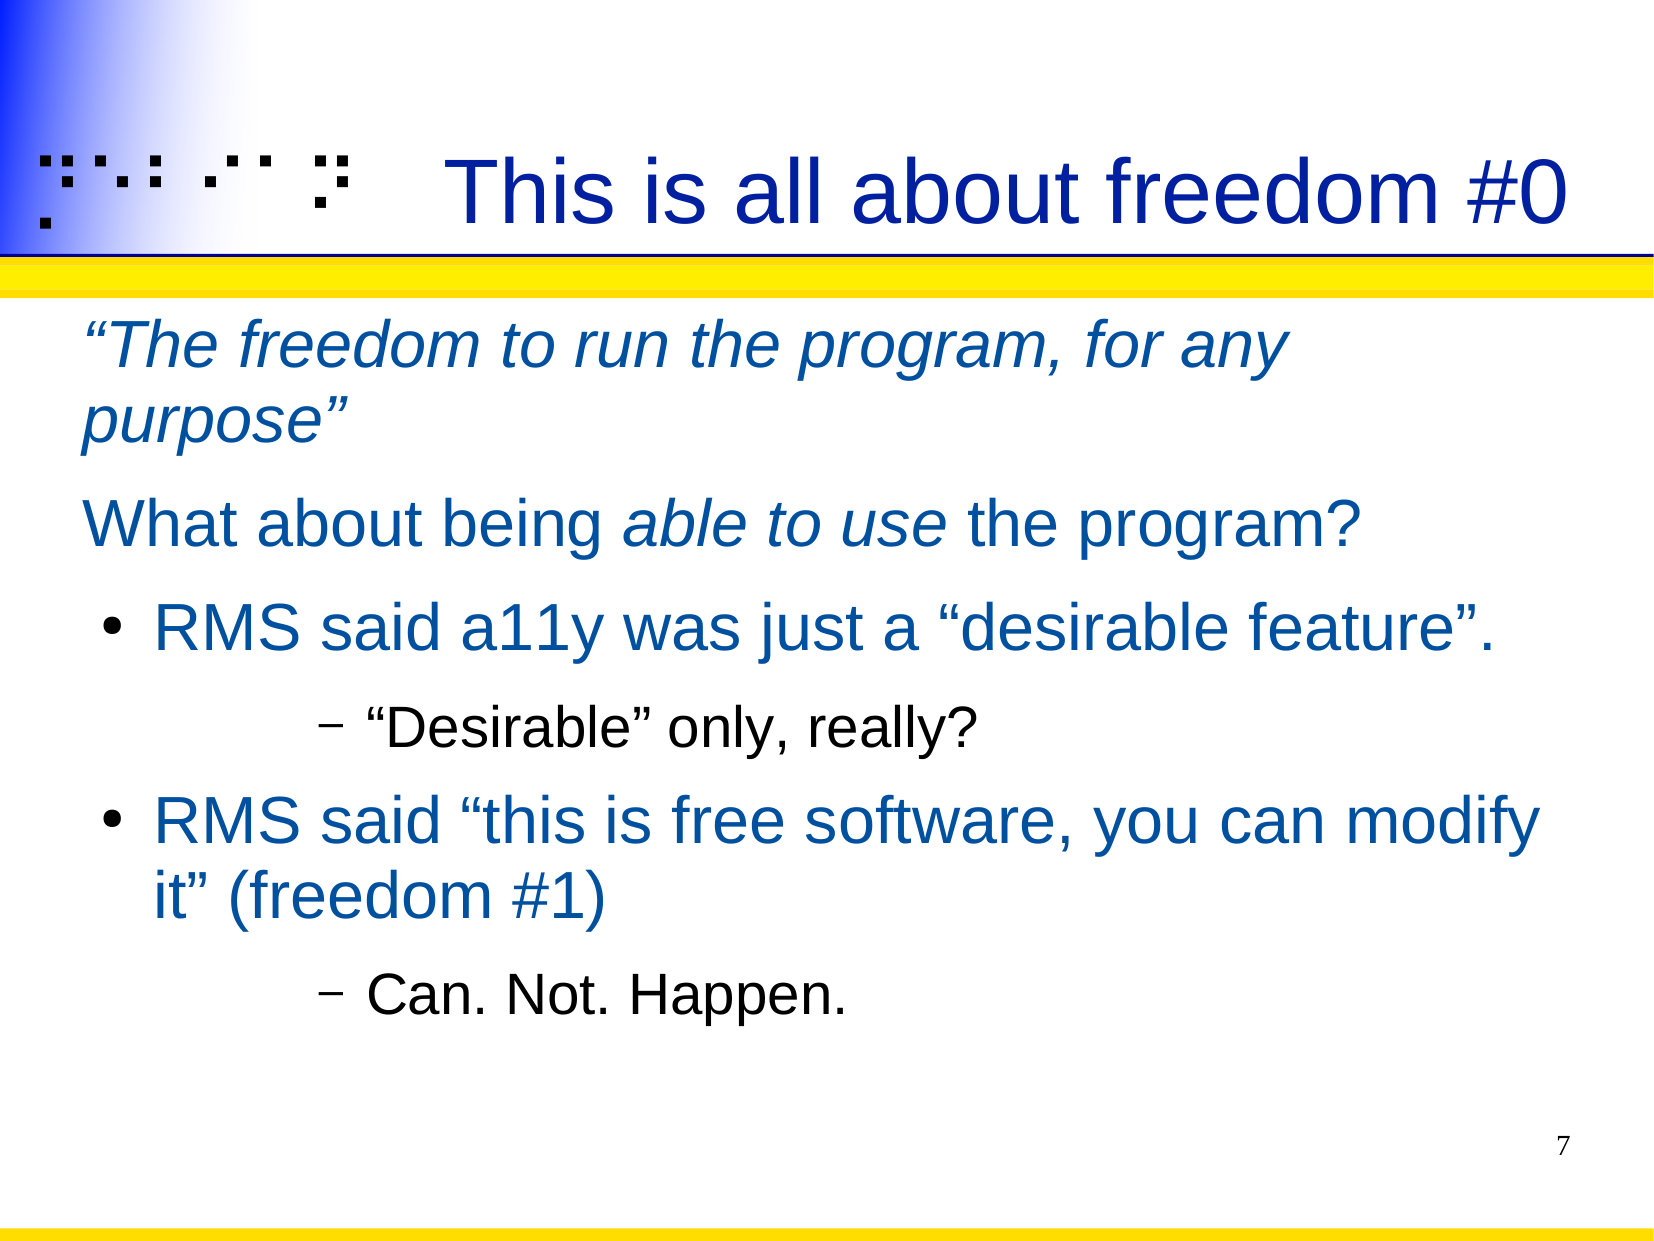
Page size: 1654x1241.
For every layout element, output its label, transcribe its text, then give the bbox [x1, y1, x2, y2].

list “The freedom to run the program, for any purpose” What about being able to use the program? RMS said a11y was just a “desirable feature”. “Desirable” only, really? RMS said “this is free software, you can modify it” (freedom #1) Can. Not. Happen. [82, 307, 1571, 1126]
title This is all about freedom #0 [372, 126, 1571, 257]
